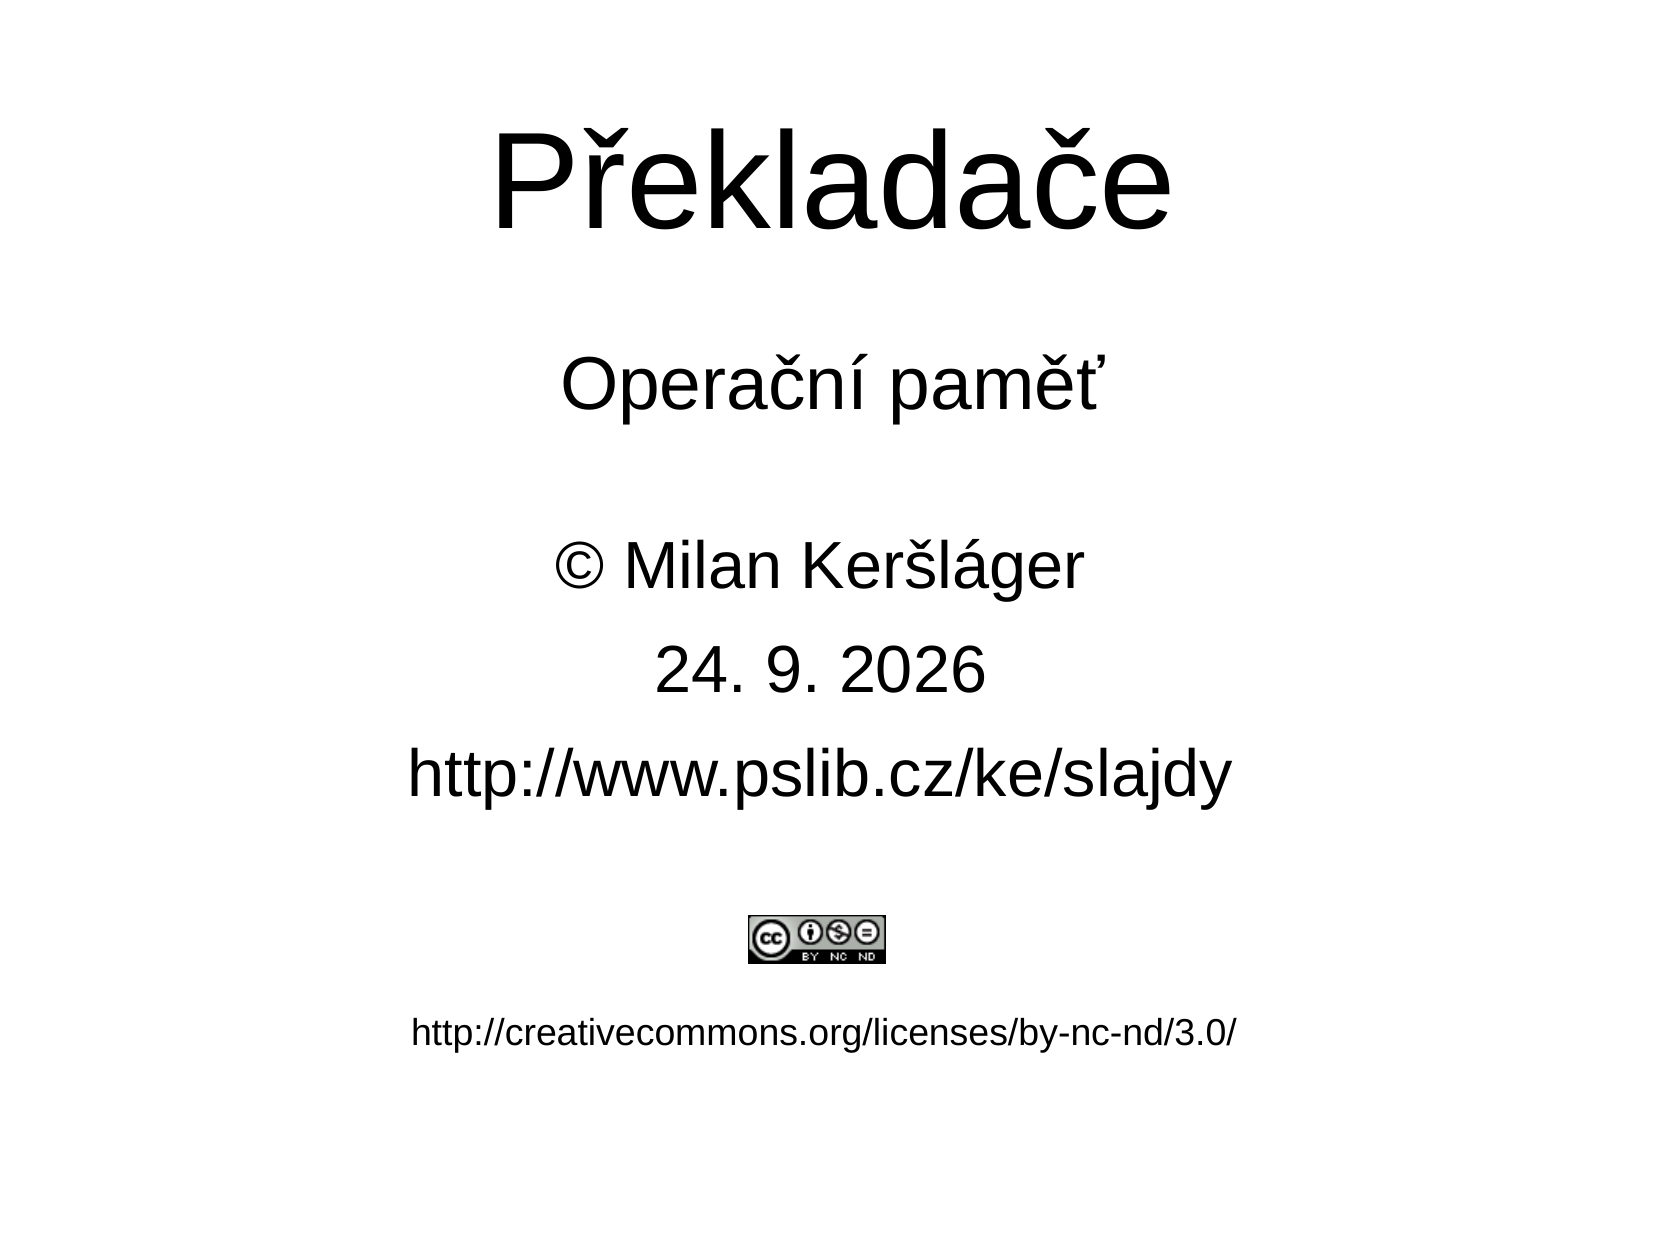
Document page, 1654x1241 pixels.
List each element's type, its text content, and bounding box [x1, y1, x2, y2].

picture [748, 915, 886, 964]
title Překladače Operační paměť [88, 50, 1577, 479]
text_box http://creativecommons.org/licenses/by-nc-nd/3.0/ [337, 1003, 1312, 1061]
list © Milan Keršláger 15.4.2010 http://www.pslib.cz/ke/slajdy [76, 527, 1565, 916]
